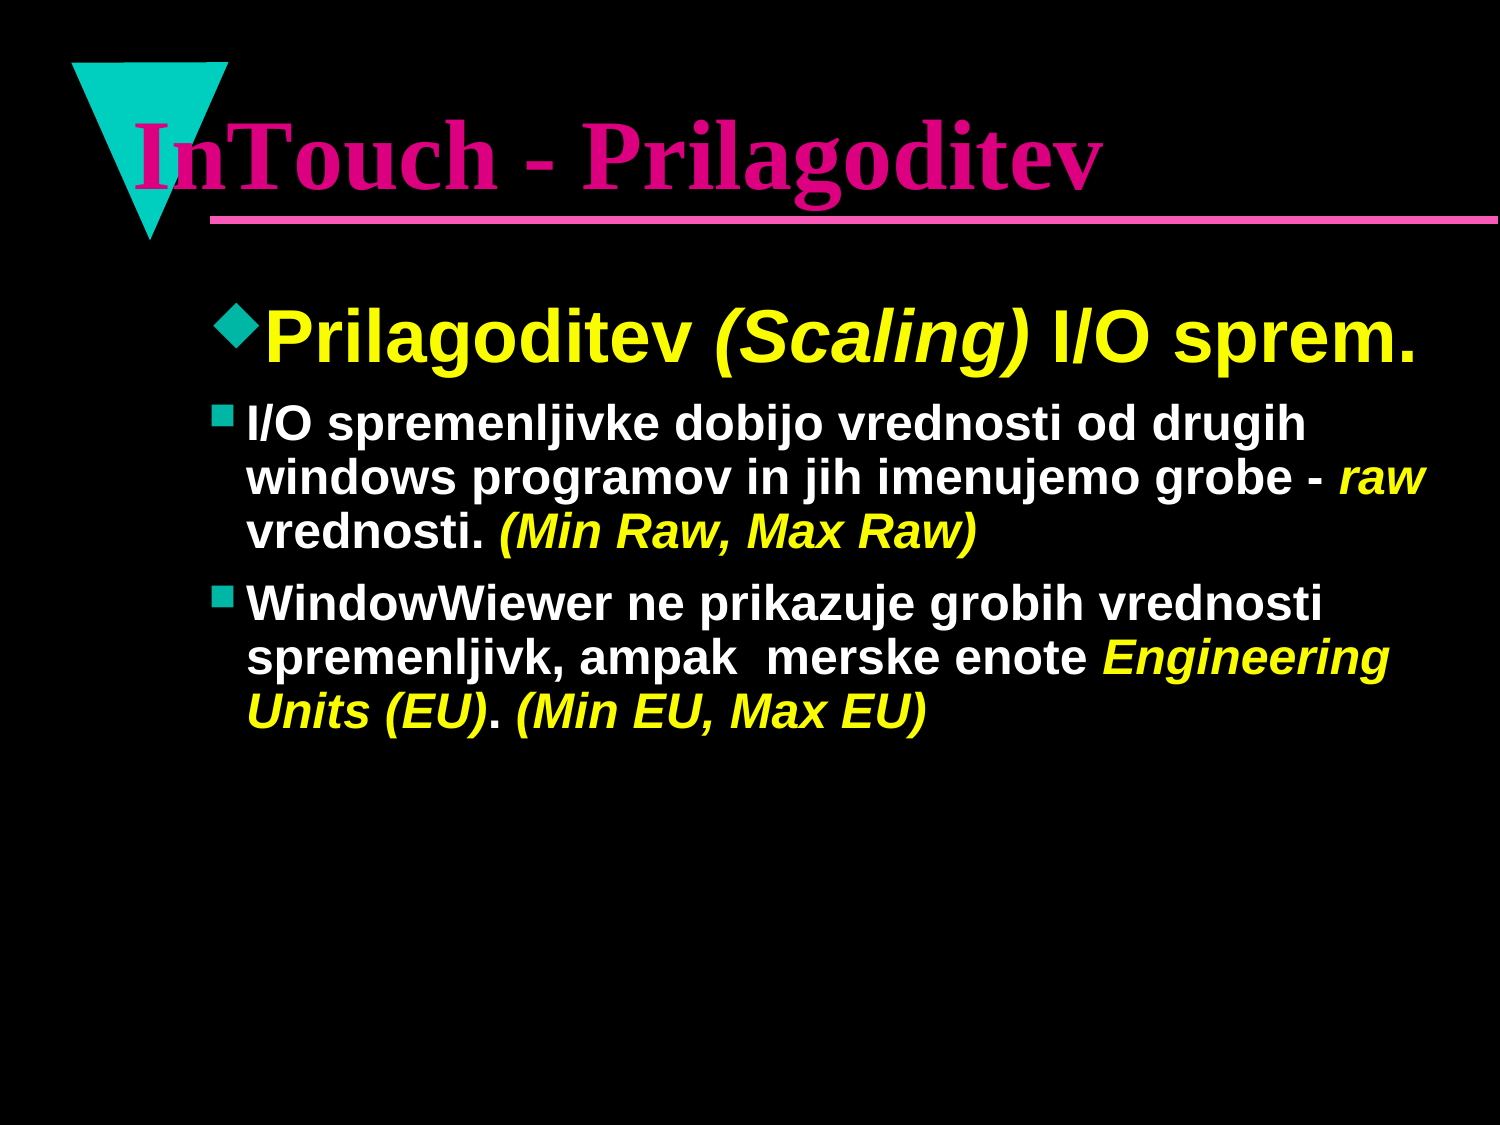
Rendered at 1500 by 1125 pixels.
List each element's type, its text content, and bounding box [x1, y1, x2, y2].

list Prilagoditev (Scaling) I/O sprem. I/O spremenljivke dobijo vrednosti od drugih windows programov in jih imenujemo grobe - raw vrednosti. (Min Raw, Max Raw) WindowWiewer ne prikazuje grobih vrednosti spremenljivk, ampak merske enote Engineering Units (EU). (Min EU, Max EU) [118, 289, 1498, 965]
title InTouch - Prilagoditev [117, 63, 1426, 251]
